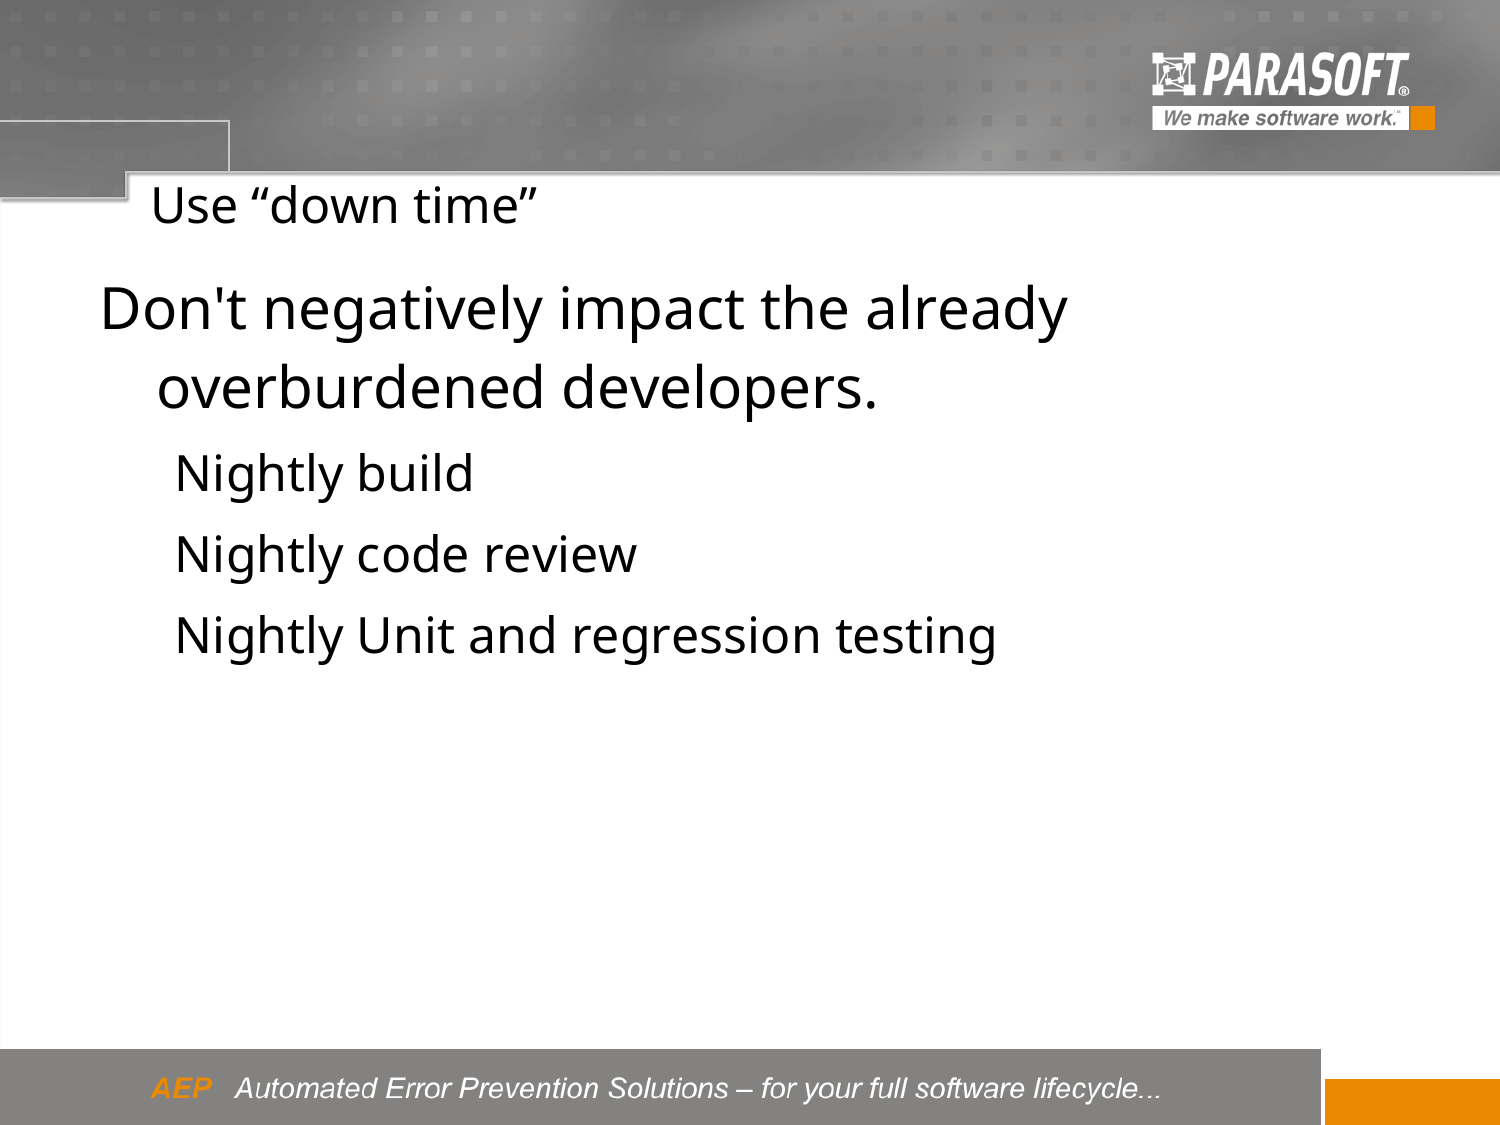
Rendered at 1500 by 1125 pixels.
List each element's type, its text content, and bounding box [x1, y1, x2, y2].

picture [0, 0, 1500, 1125]
list Don't negatively impact the already overburdened developers. Nightly build Nightly code review Nightly Unit and regression testing [99, 267, 1450, 995]
title Use “down time” [150, 173, 1426, 235]
